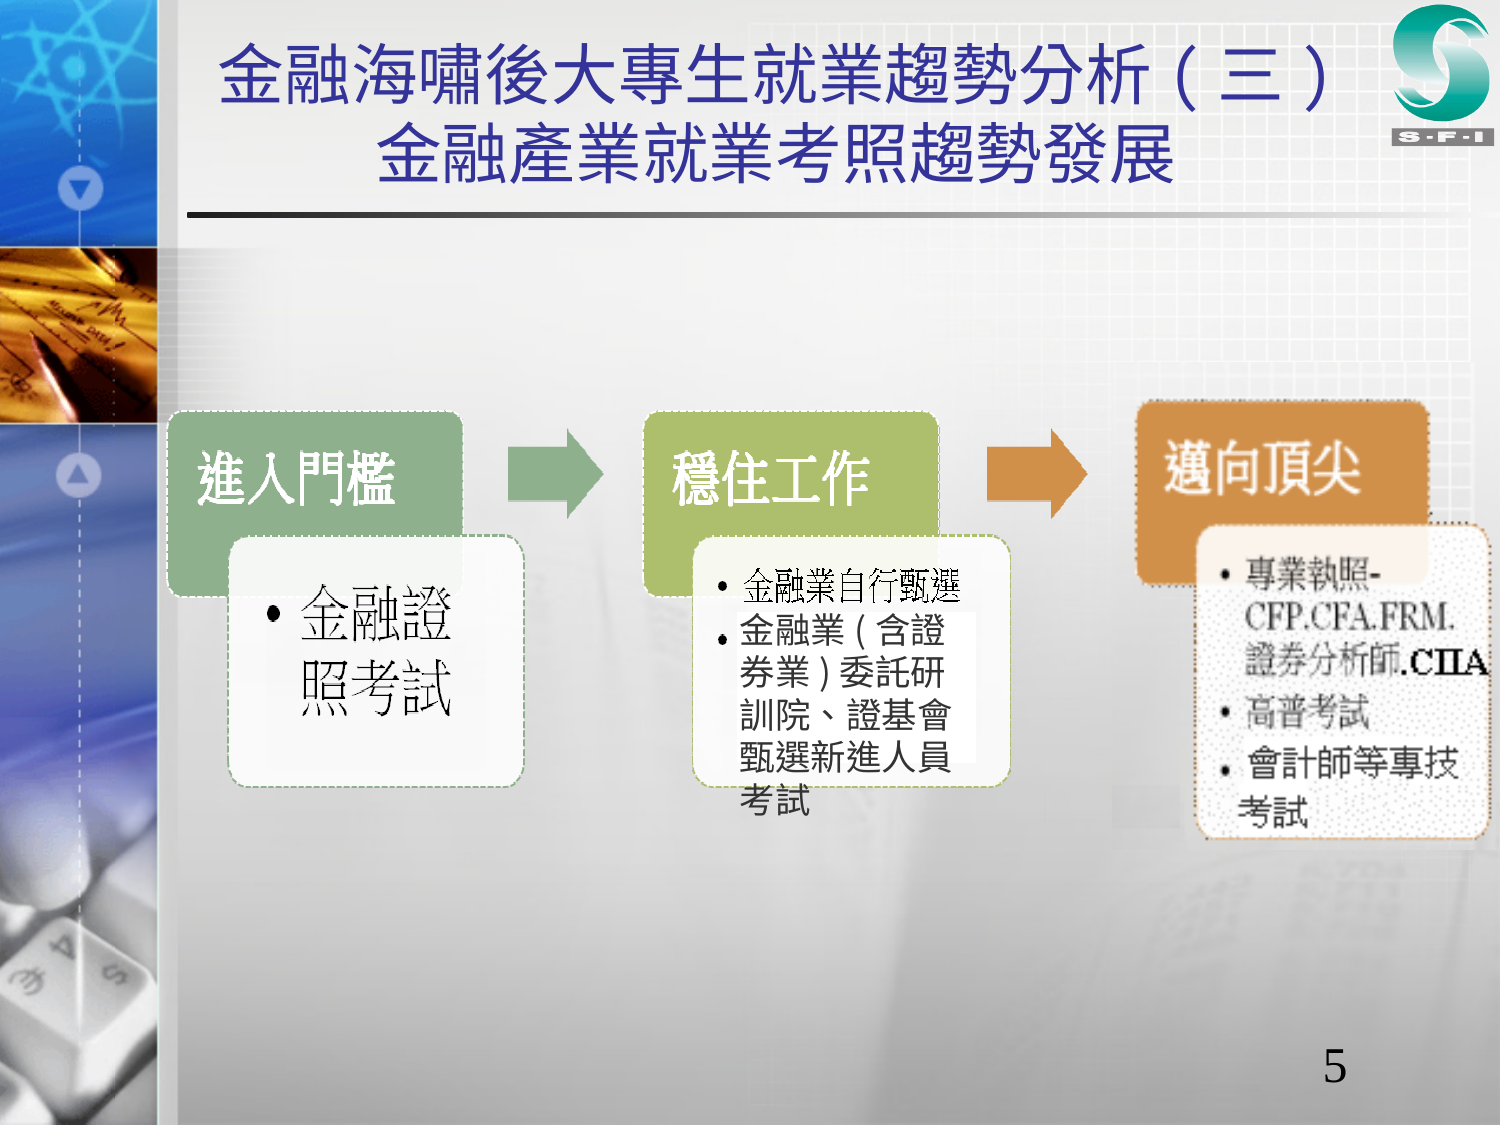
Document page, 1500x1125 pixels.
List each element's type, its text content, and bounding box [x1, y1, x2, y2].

picture [0, 0, 1500, 1125]
text_box 金融業(含證券業)委託研訓院、證基會甄選新進人員考試 [724, 599, 988, 829]
title 金融海嘯後大專生就業趨勢分析(三) 金融產業就業考照趨勢發展 [188, 101, 1363, 162]
chart [1112, 362, 1499, 850]
